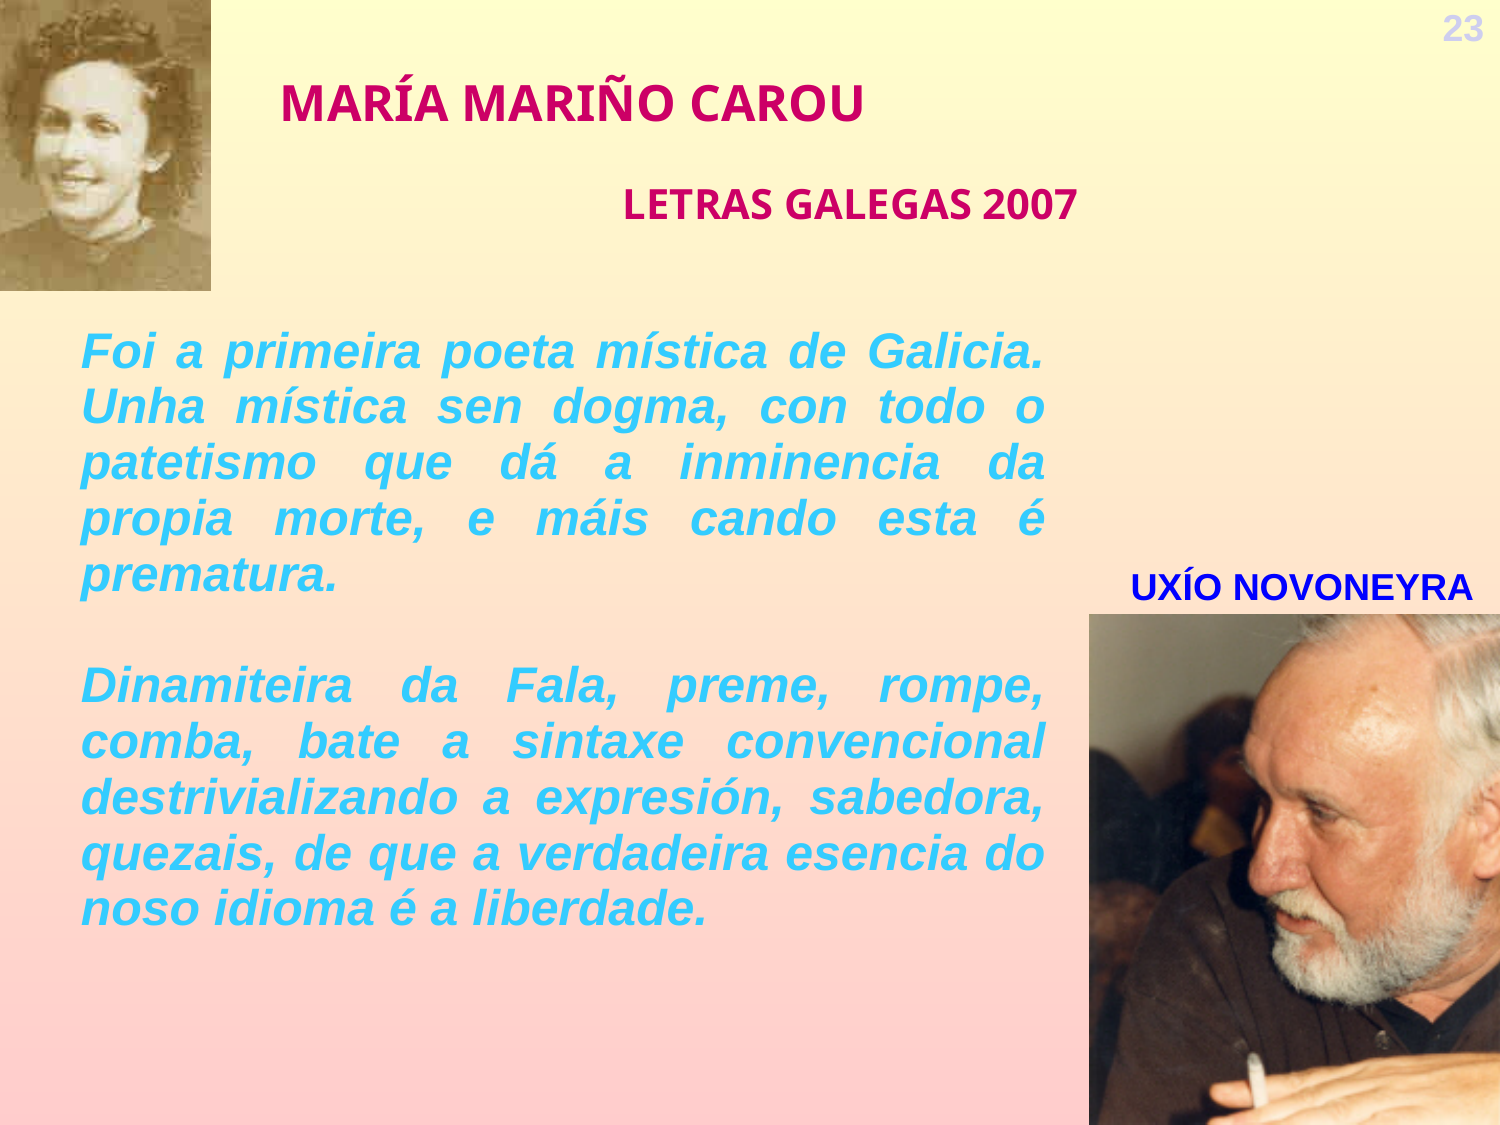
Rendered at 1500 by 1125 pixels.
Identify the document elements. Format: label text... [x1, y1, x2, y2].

picture [1089, 614, 1500, 1125]
text_box Foi a primeira poeta mística de Galicia. Unha mística sen dogma, con todo o patetismo que dá a inminencia da propia morte, e máis cando esta é prematura. Dinamiteira da Fala, preme, rompe, comba, bate a sintaxe convencional destrivializando a expresión, sabedora, quezais, de que a verdadeira esencia do noso idioma é a liberdade. [66, 315, 1061, 944]
text_box 23 [1427, 0, 1500, 58]
text_box UXÍO NOVONEYRA [1115, 558, 1500, 617]
text_box MARÍA MARIÑO CAROU [265, 60, 975, 145]
picture [0, 0, 211, 291]
text_box LETRAS GALEGAS 2007 [608, 166, 1247, 240]
